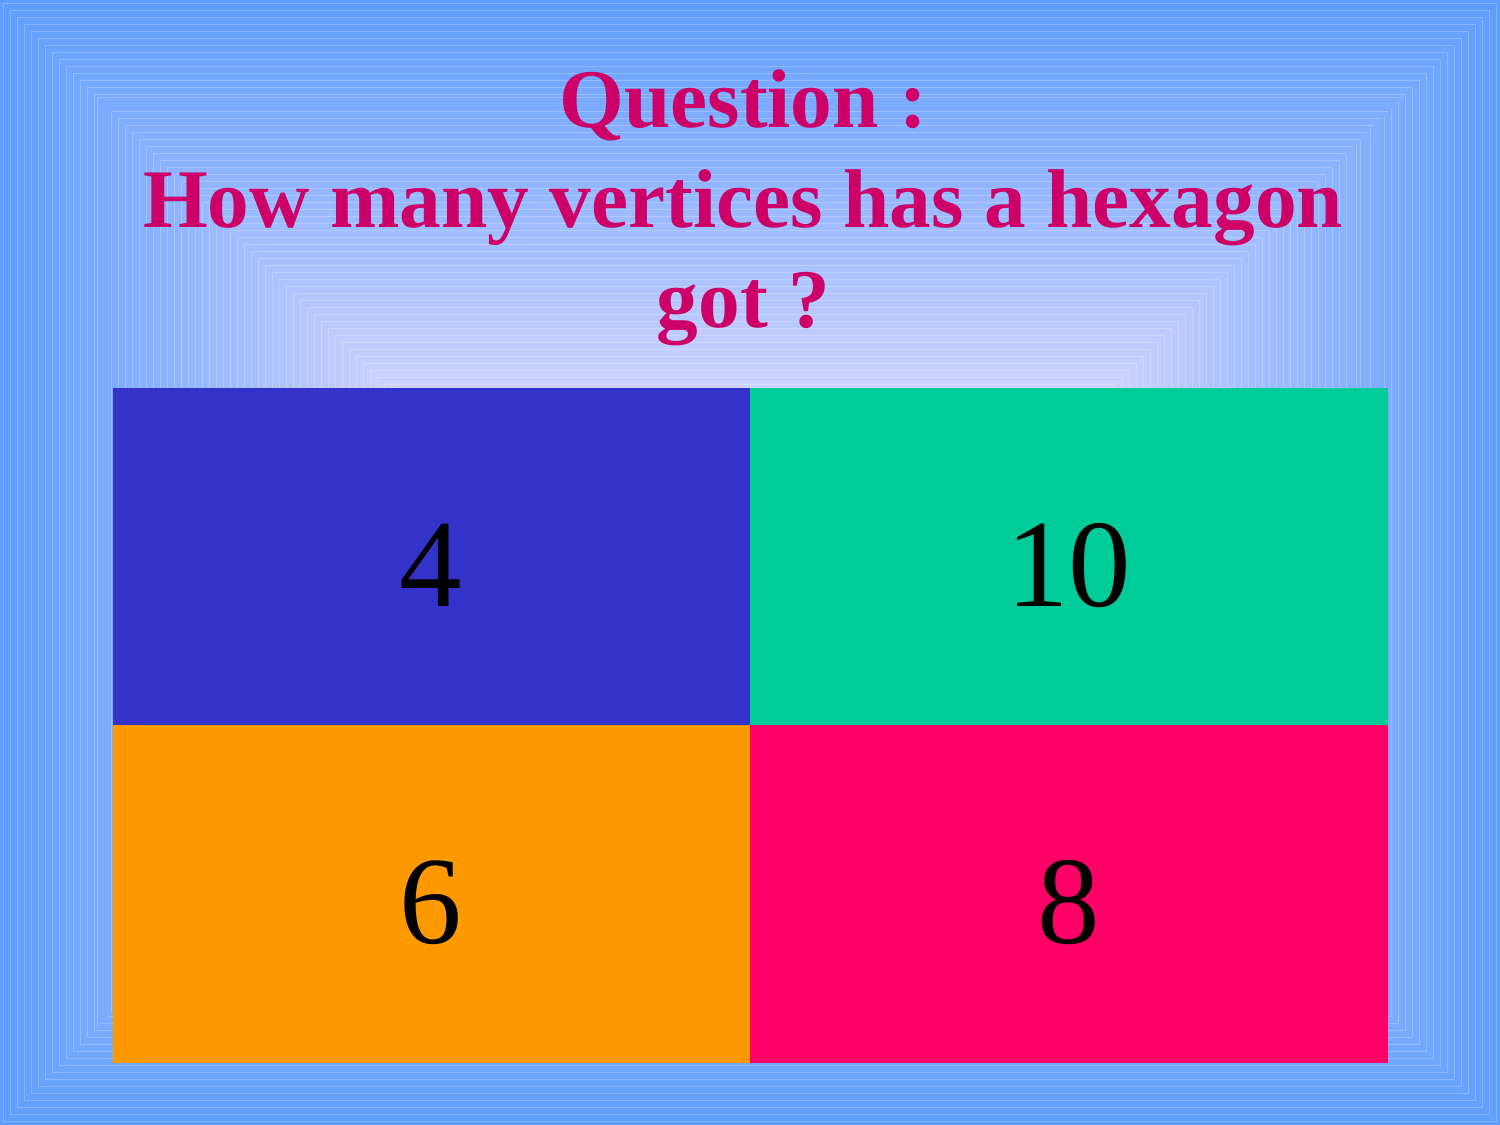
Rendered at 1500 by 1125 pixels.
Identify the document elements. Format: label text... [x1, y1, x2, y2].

title Question : How many vertices has a hexagon got ? [87, 36, 1400, 352]
table_header 10 [750, 388, 1388, 725]
table_header 4 [113, 388, 750, 725]
table_cell 6 [113, 725, 750, 1063]
table_cell 8 [750, 725, 1388, 1063]
